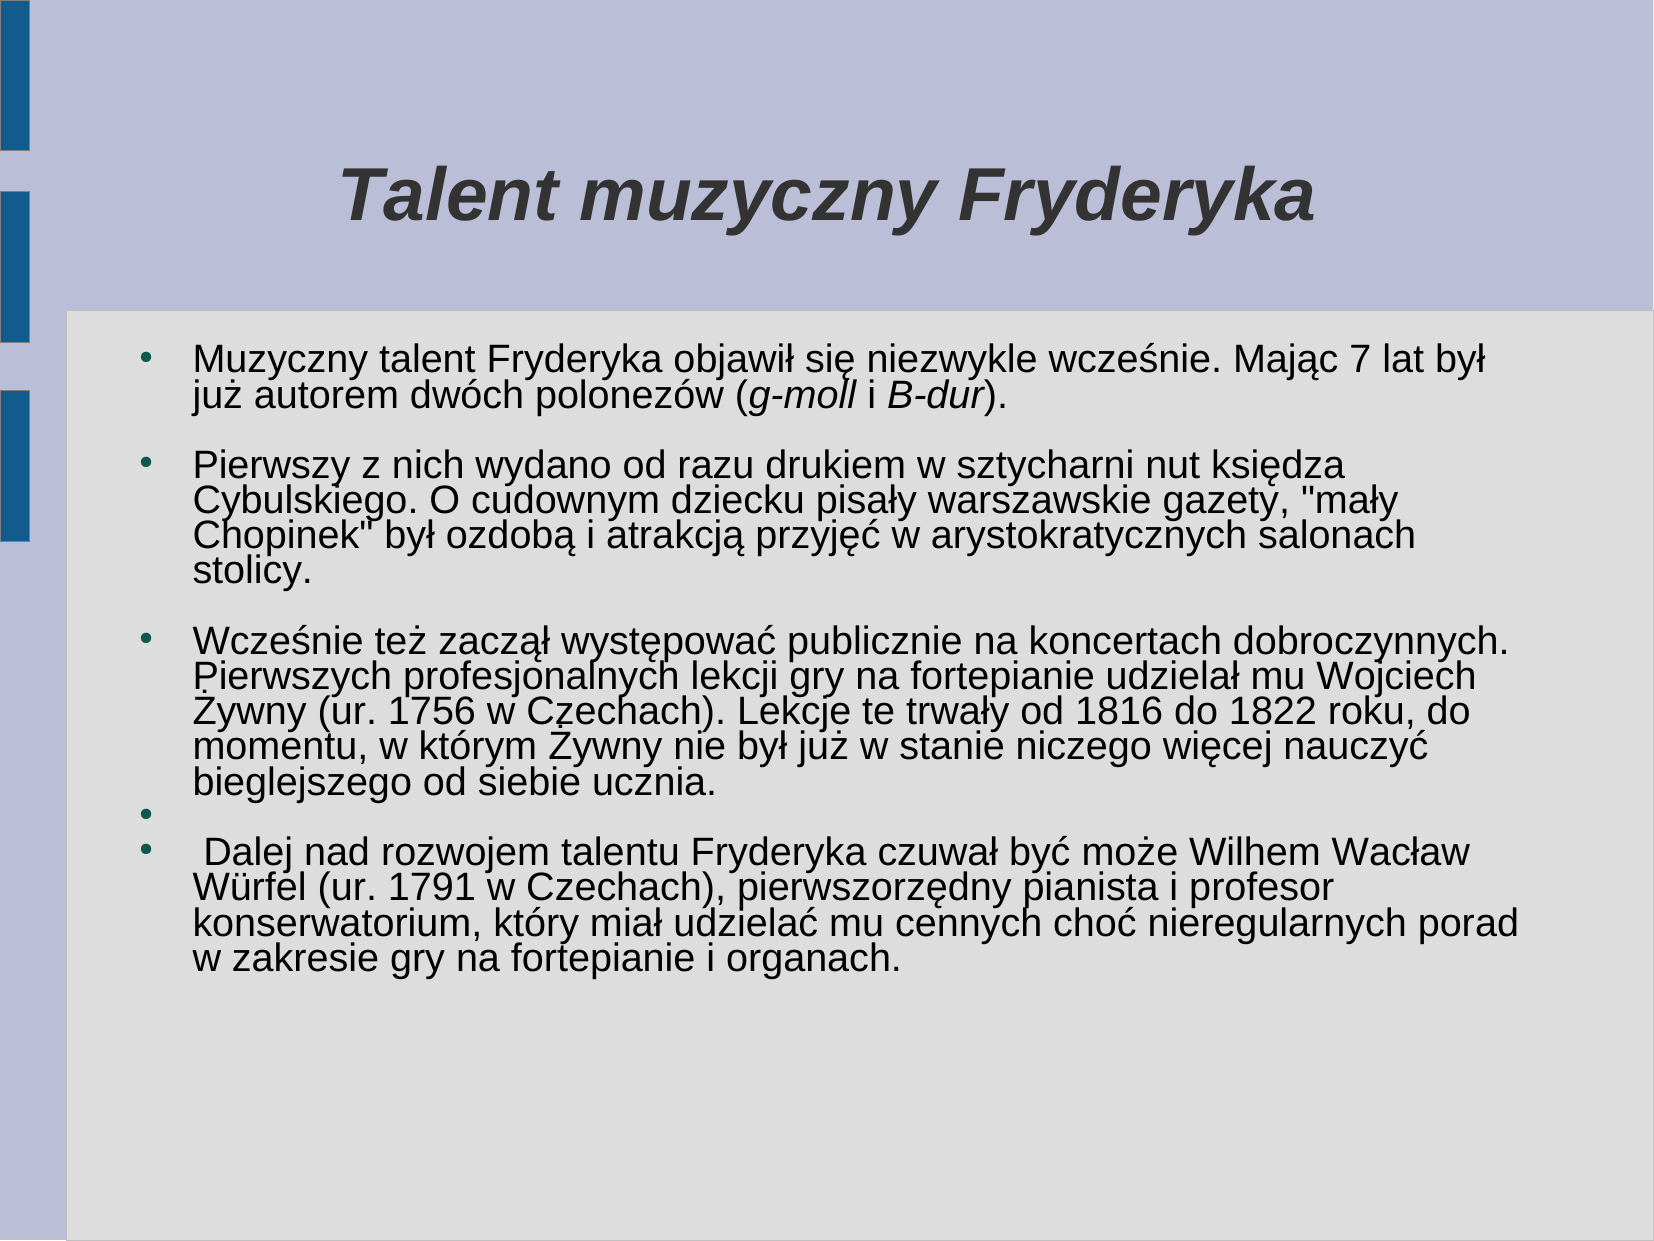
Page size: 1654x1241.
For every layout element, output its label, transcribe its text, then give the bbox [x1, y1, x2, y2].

title Talent muzyczny Fryderyka [121, 91, 1534, 299]
list Muzyczny talent Fryderyka objawił się niezwykle wcześnie. Mając 7 lat był już autorem dwóch polonezów (g-moll i B-dur). Pierwszy z nich wydano od razu drukiem w sztycharni nut księdza Cybulskiego. O cudownym dziecku pisały warszawskie gazety, "mały Chopinek" był ozdobą i atrakcją przyjęć w arystokratycznych salonach stolicy. Wcześnie też zaczął występować publicznie na koncertach dobroczynnych. Pierwszych profesjonalnych lekcji gry na fortepianie udzielał mu Wojciech Żywny (ur. 1756 w Czechach). Lekcje te trwały od 1816 do 1822 roku, do momentu, w którym Żywny nie był już w stanie niczego więcej nauczyć bieglejszego od siebie ucznia. Dalej nad rozwojem talentu Fryderyka czuwał być może Wilhem Wacław Würfel (ur. 1791 w Czechach), pierwszorzędny pianista i profesor konserwatorium, który miał udzielać mu cennych choć nieregularnych porad w zakresie gry na fortepianie i organach. [121, 344, 1534, 1127]
